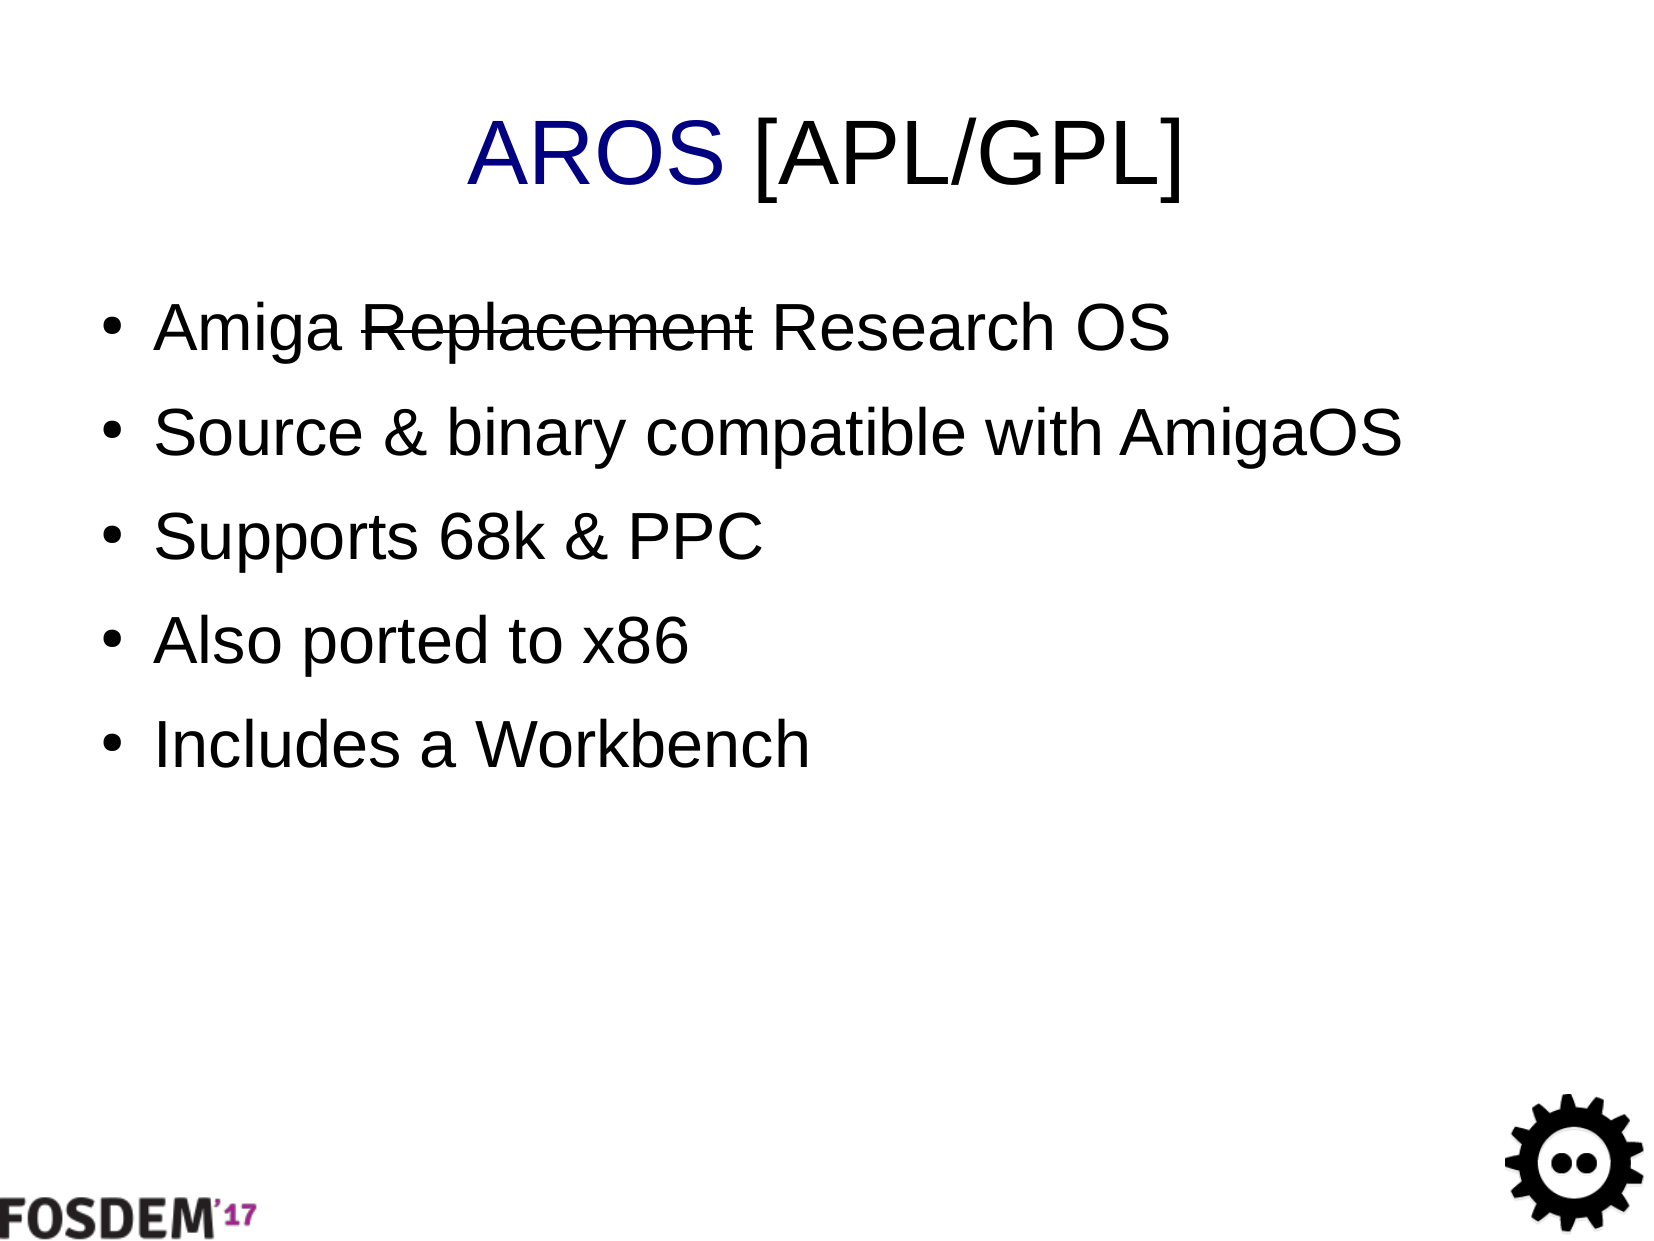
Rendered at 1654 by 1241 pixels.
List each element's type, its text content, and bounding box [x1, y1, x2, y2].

title AROS [APL/GPL] [82, 49, 1571, 257]
list Amiga Replacement Research OS Source & binary compatible with AmigaOS Supports 68k & PPC Also ported to x86 Includes a Workbench [82, 290, 1571, 1010]
picture [0, 1196, 258, 1241]
picture [1505, 1094, 1648, 1235]
